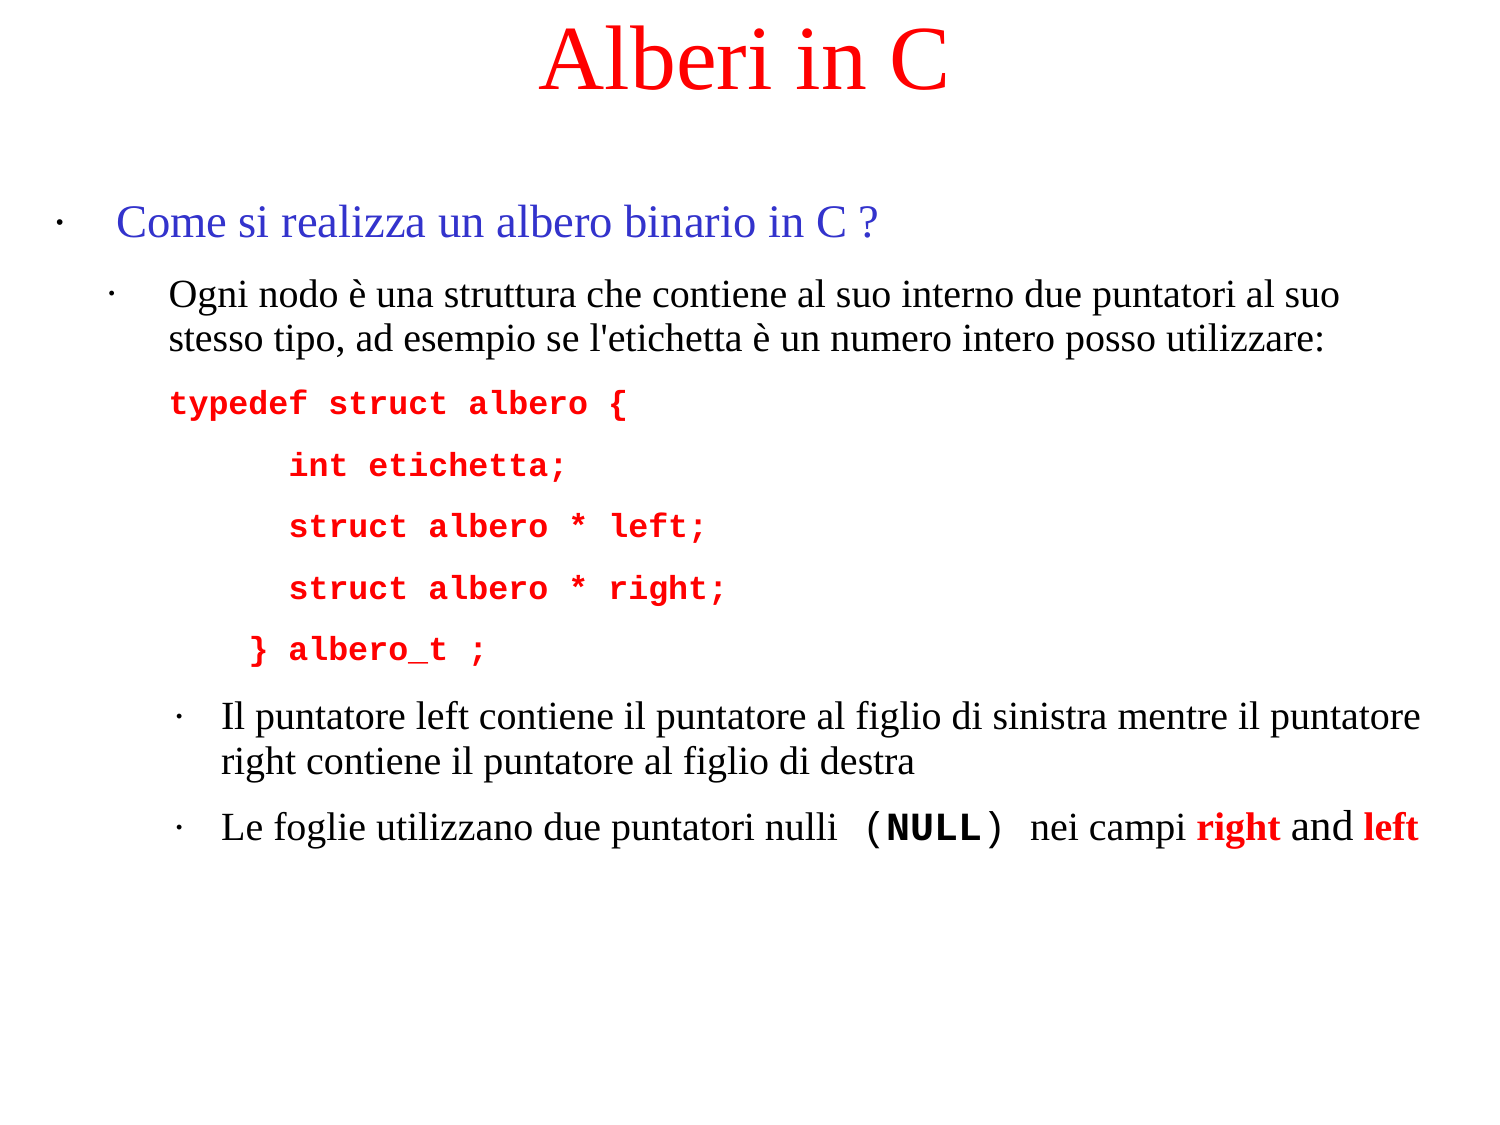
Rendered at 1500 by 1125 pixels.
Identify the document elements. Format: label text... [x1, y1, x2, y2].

list Come si realizza un albero binario in C ? Ogni nodo è una struttura che contiene al suo interno due puntatori al suo stesso tipo, ad esempio se l'etichetta è un numero intero posso utilizzare: typedef struct albero { int etichetta; struct albero * left; struct albero * right; } albero_t ; Il puntatore left contiene il puntatore al figlio di sinistra mentre il puntatore right contiene il puntatore al figlio di destra Le foglie utilizzano due puntatori nulli (NULL) nei campi right and left [41, 188, 1459, 870]
title Alberi in C [107, 0, 1383, 188]
